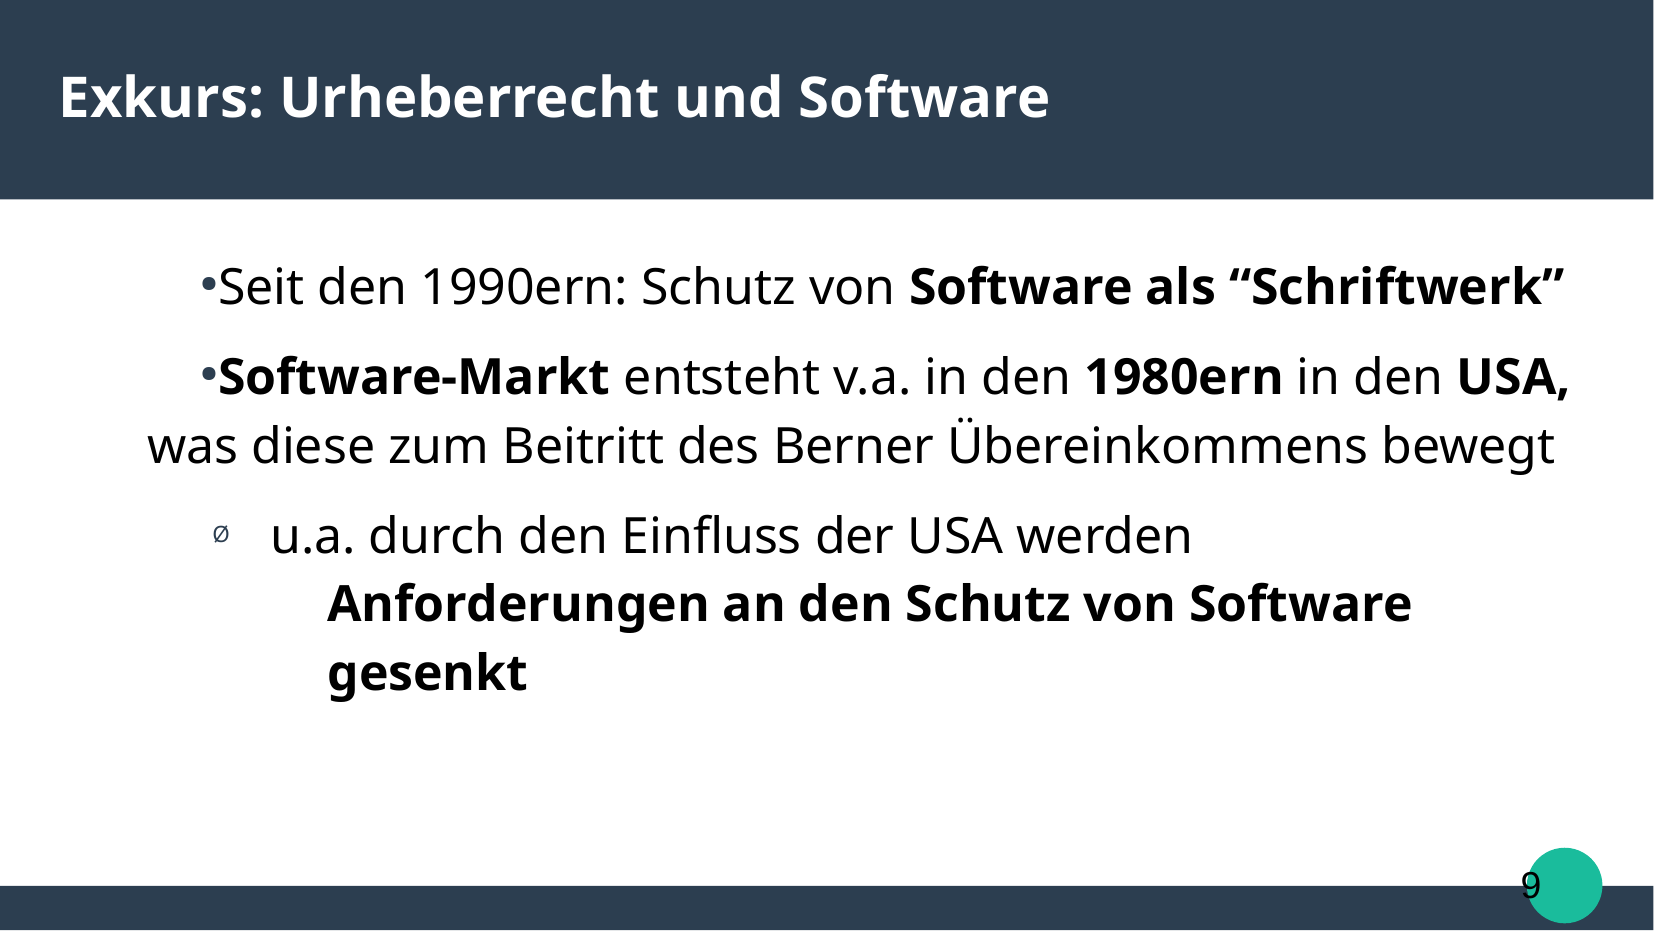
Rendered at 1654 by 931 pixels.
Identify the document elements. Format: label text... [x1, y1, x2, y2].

title Exkurs: Urheberrecht und Software [59, 37, 1595, 155]
list Seit den 1990ern: Schutz von Software als “Schriftwerk” Software-Markt entsteht v.a. in den 1980ern in den USA, was diese zum Beitritt des Berner Übereinkommens bewegt u.a. durch den Einfluss der USA werden Anforderungen an den Schutz von Software gesenkt [59, 243, 1595, 864]
